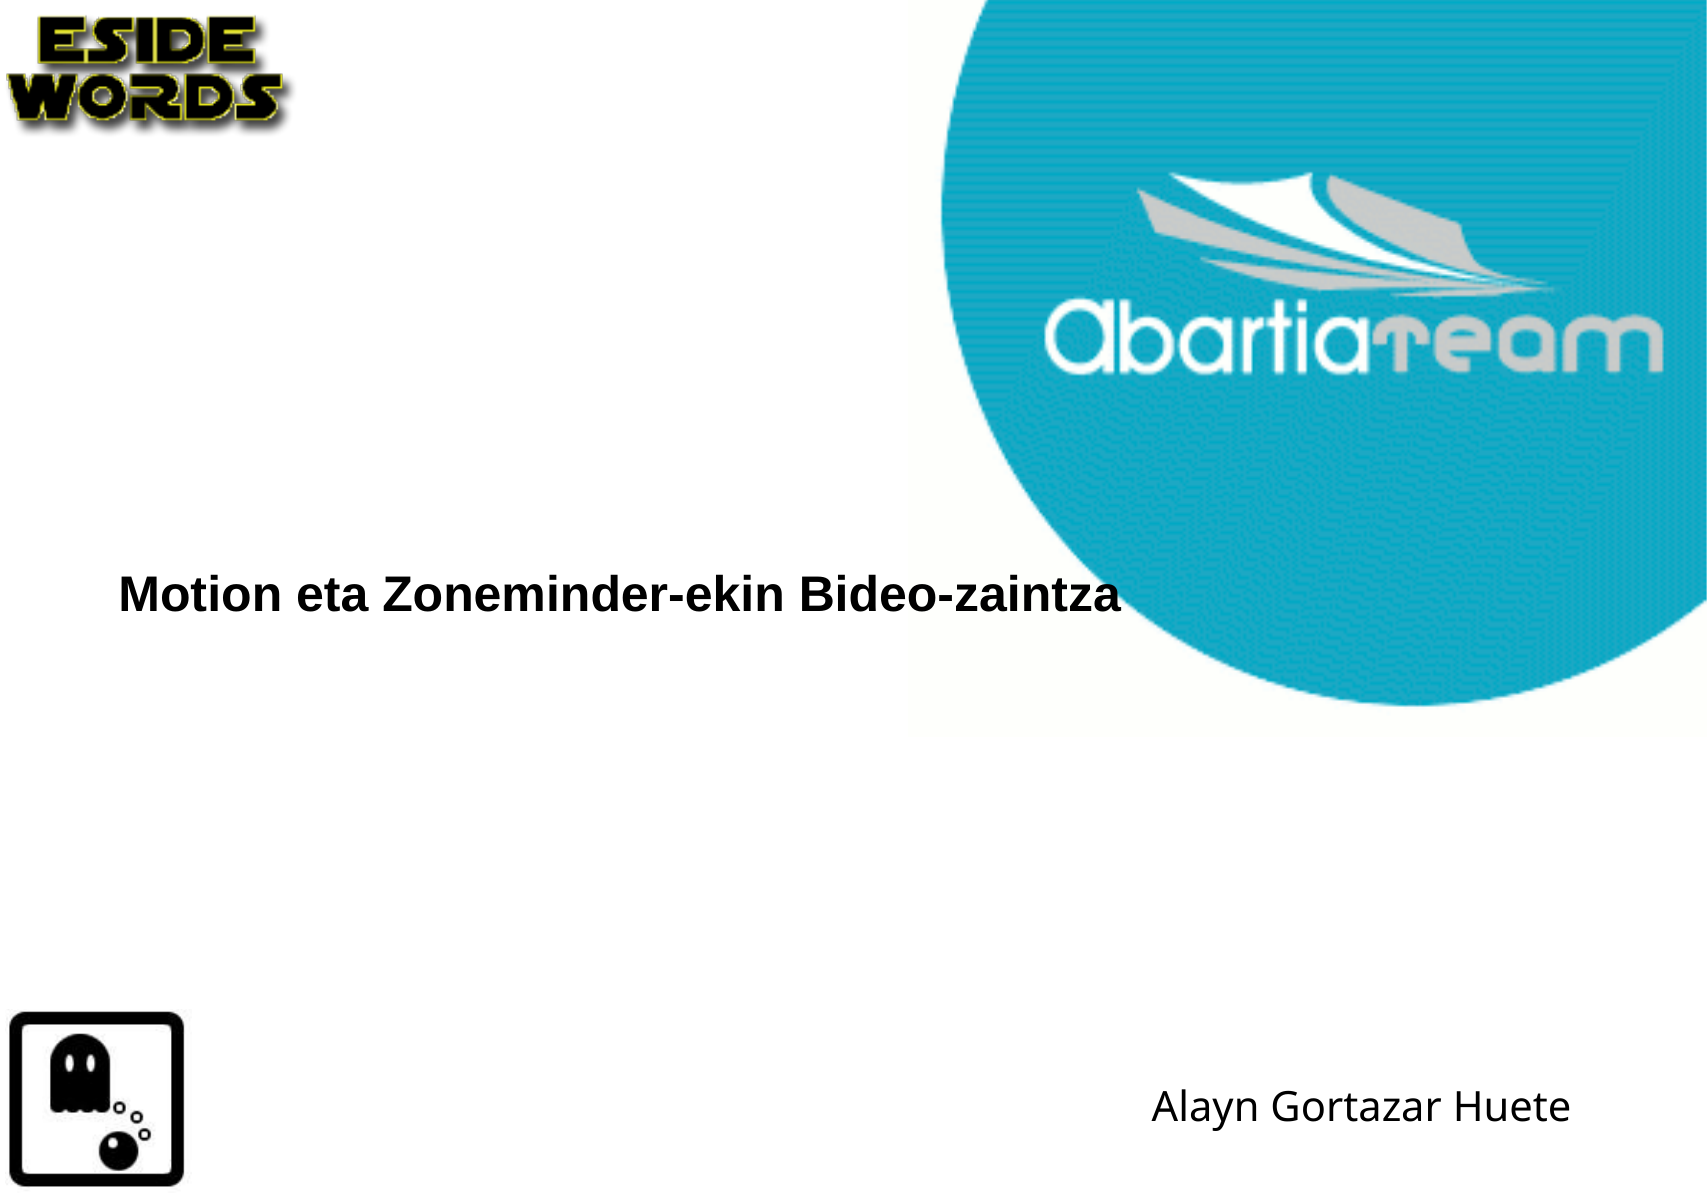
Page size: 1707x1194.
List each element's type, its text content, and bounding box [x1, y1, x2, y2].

text_box Alayn Gortazar Huete [1136, 1069, 1587, 1142]
picture [5, 1009, 192, 1193]
text_box Motion eta Zoneminder-ekin Bideo-zaintza [29, 556, 1211, 630]
picture [3, 5, 308, 144]
picture [908, 0, 1707, 737]
